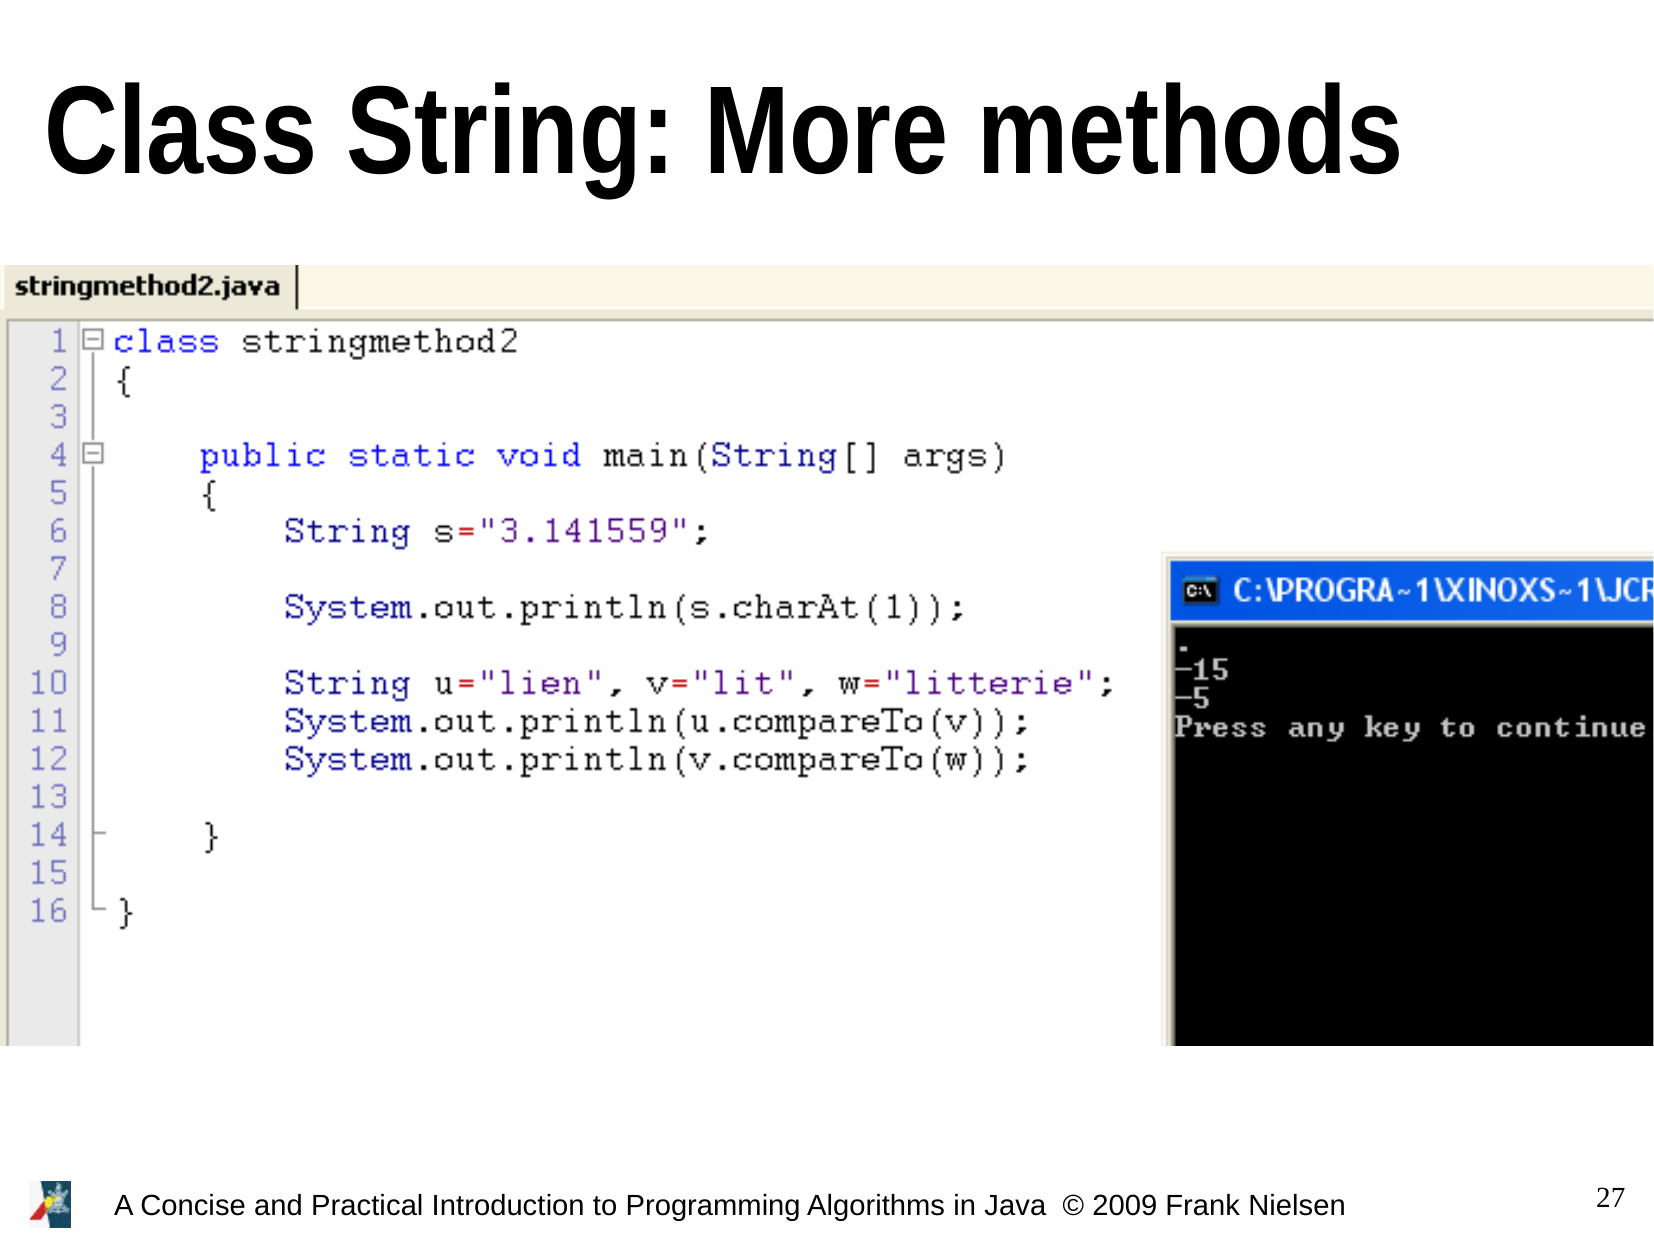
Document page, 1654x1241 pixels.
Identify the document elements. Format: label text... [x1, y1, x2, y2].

text_box Class String: More methods [29, 49, 1420, 207]
picture [29, 1181, 71, 1228]
picture [0, 265, 1654, 1046]
